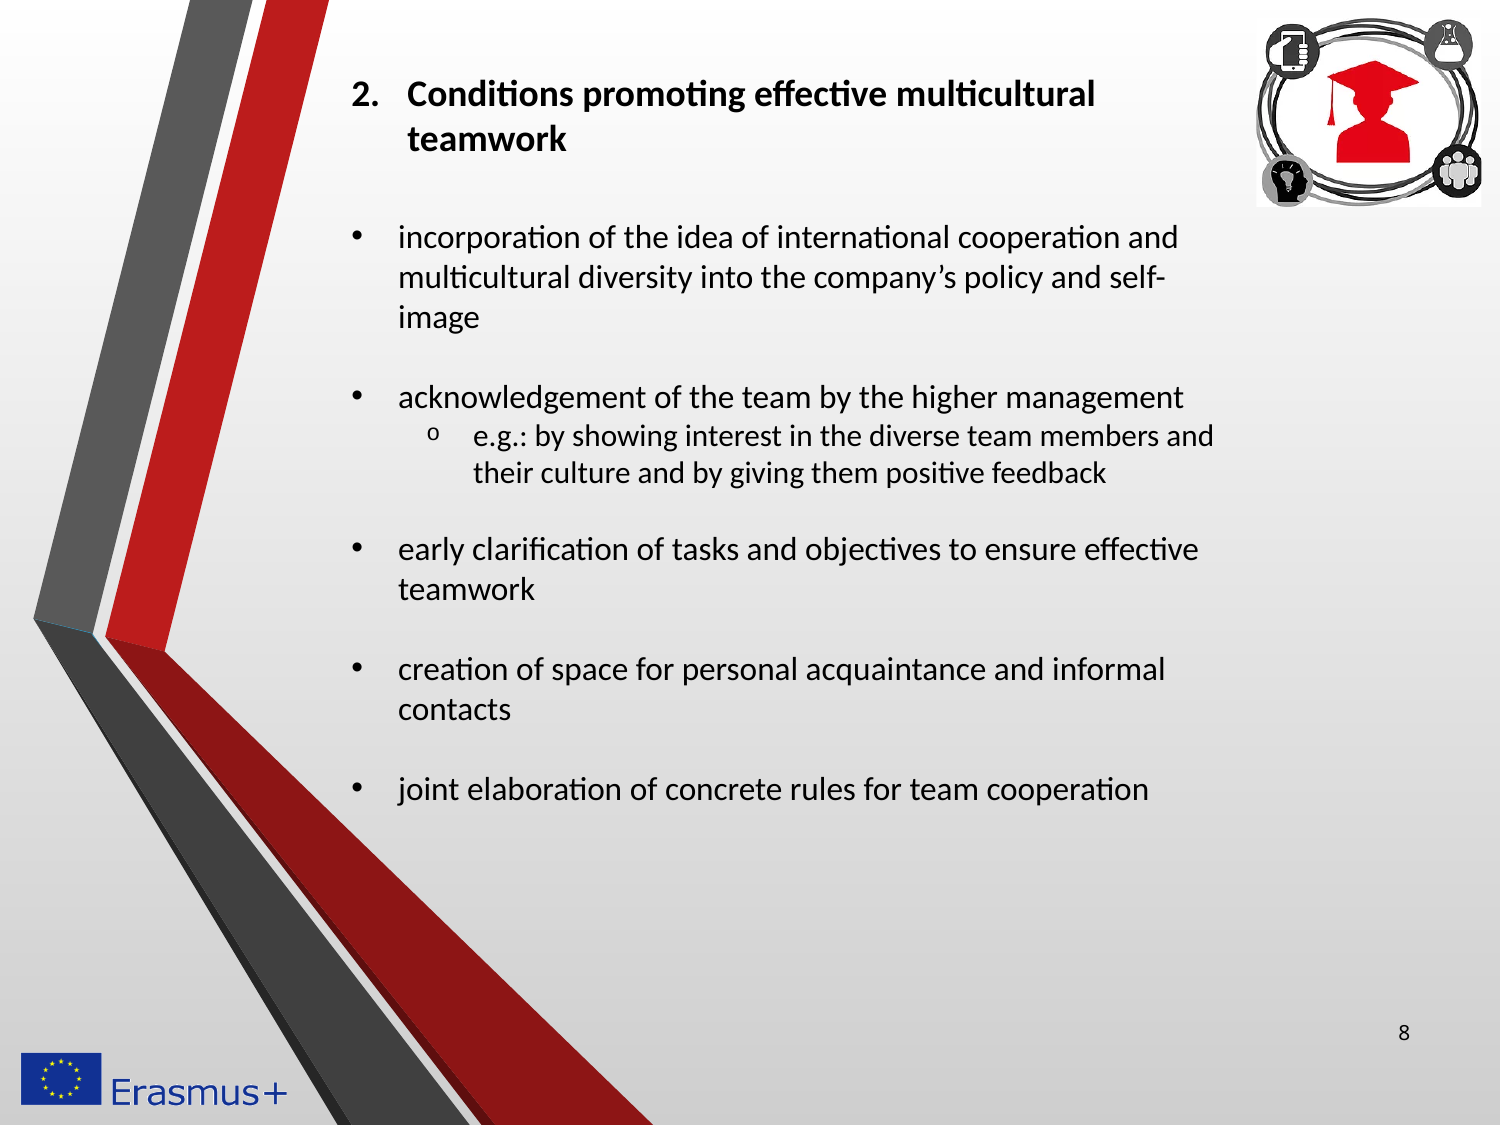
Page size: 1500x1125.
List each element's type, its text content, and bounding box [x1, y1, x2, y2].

text_box incorporation of the idea of international cooperation and multicultural diversity into the company’s policy and self-image acknowledgement of the team by the higher management e.g.: by showing interest in the diverse team members and their culture and by giving them positive feedback early clarification of tasks and objectives to ensure effective teamwork creation of space for personal acquaintance and informal contacts joint elaboration of concrete rules for team cooperation [336, 208, 1258, 815]
slide_number <numer> [1357, 1003, 1425, 1064]
picture [5, 1037, 302, 1120]
chart [1257, 19, 1483, 209]
text_box Conditions promoting effective multicultural teamwork [336, 61, 1247, 167]
picture [1256, 18, 1482, 207]
